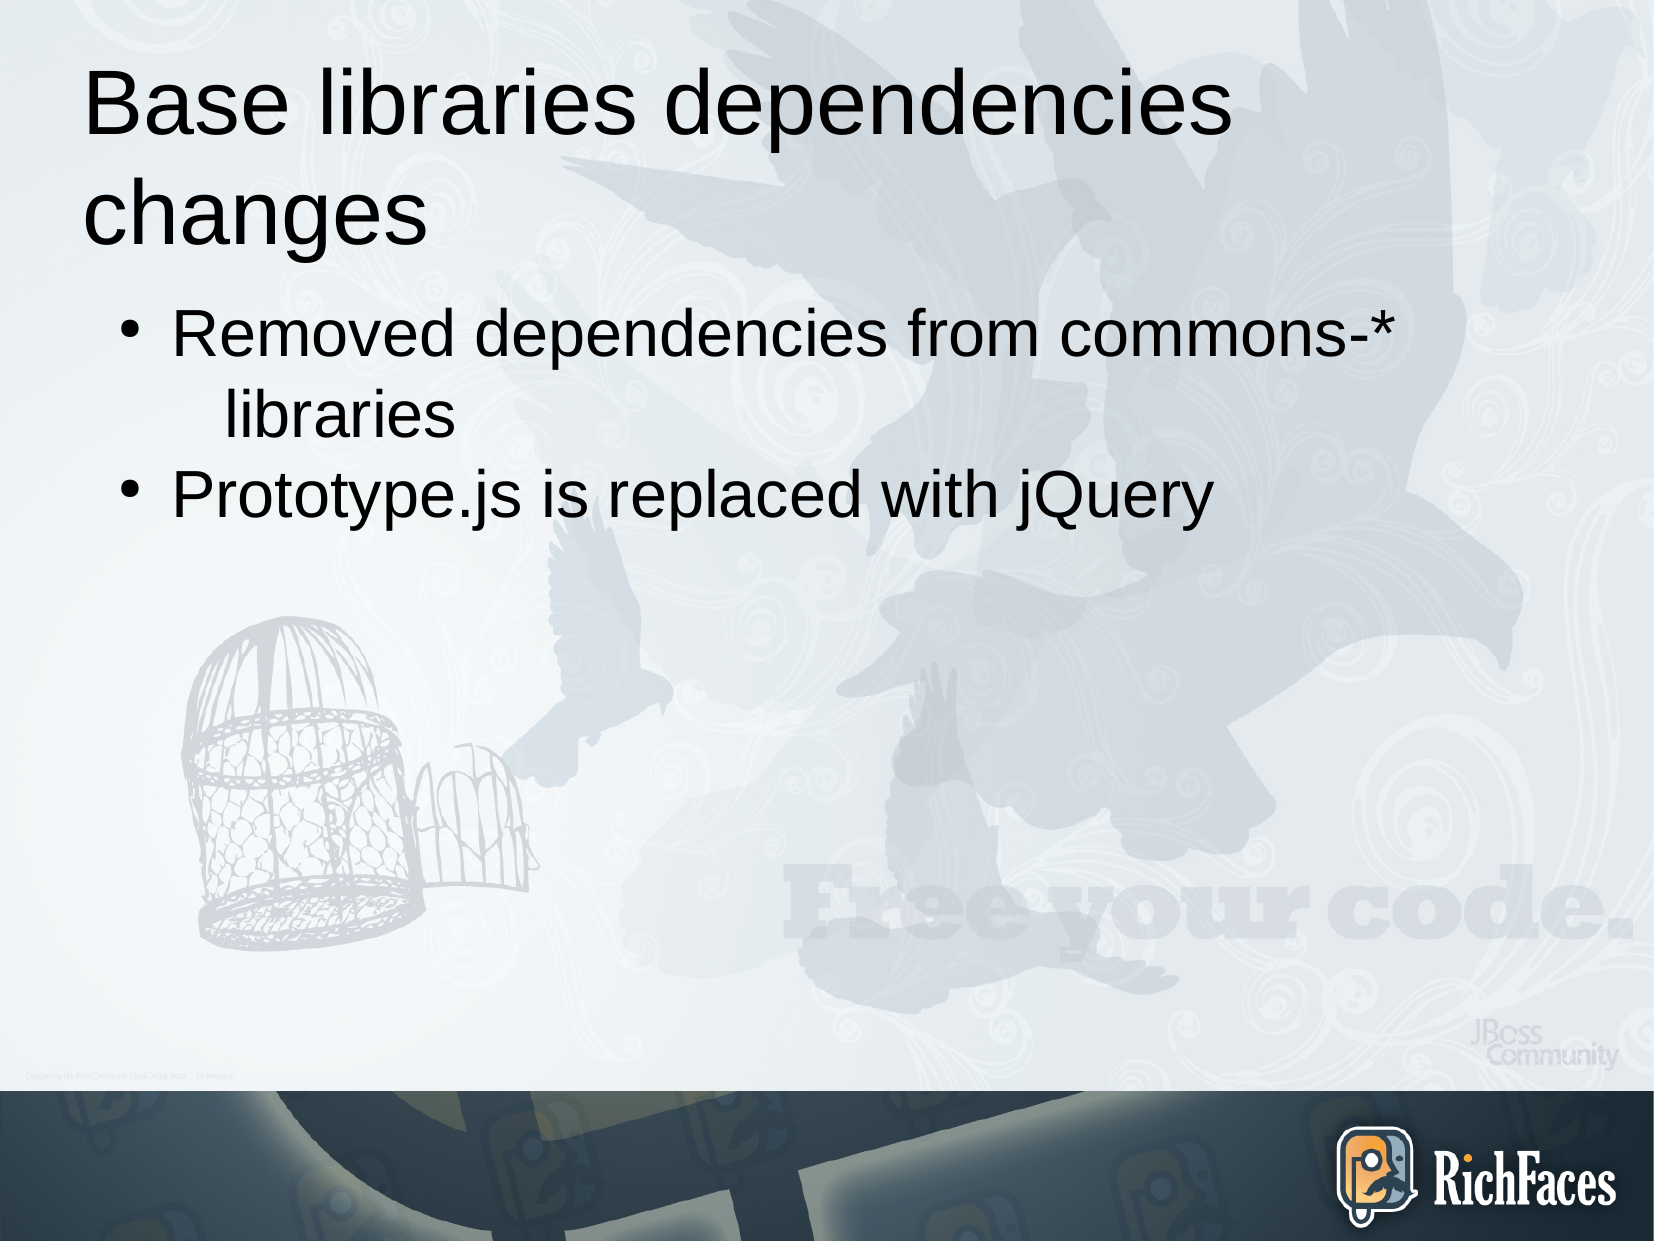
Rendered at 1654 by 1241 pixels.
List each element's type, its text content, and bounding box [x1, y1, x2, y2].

title Base libraries dependencies changes [82, 49, 1571, 257]
list Removed dependencies from commons-* libraries Prototype.js is replaced with jQuery [82, 290, 1571, 1109]
